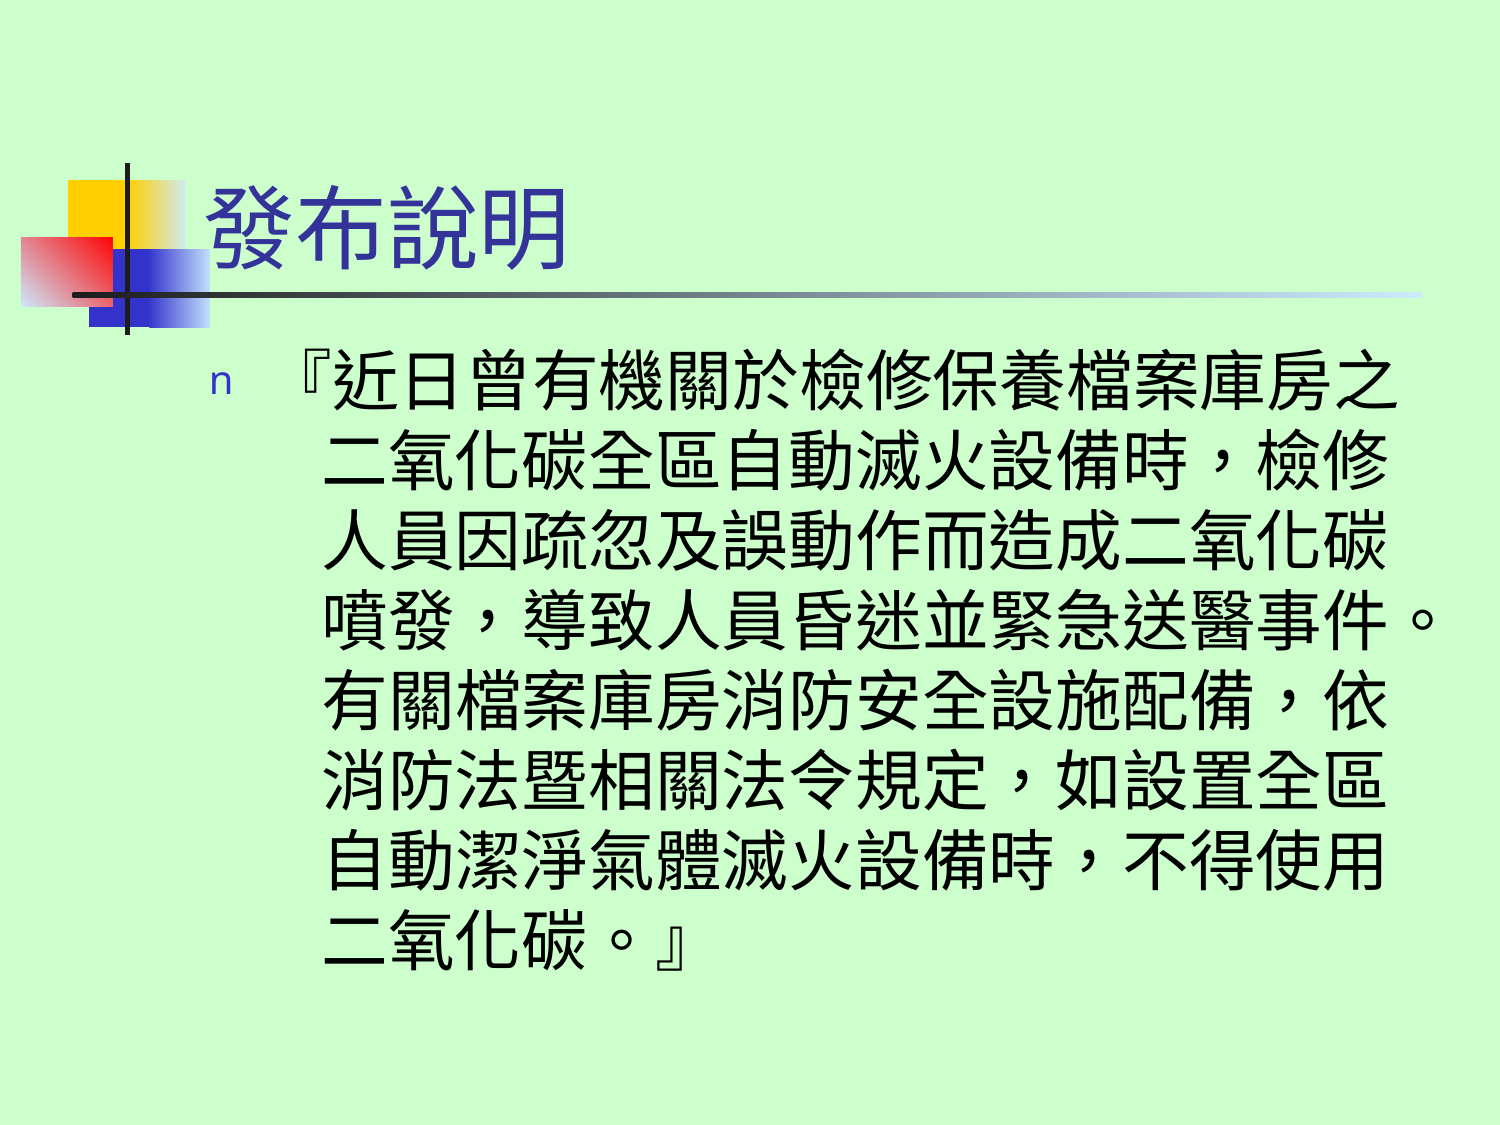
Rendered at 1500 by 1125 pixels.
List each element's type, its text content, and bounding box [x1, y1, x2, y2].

title 發布說明 [188, 101, 1468, 289]
list 『近日曾有機關於檢修保養檔案庫房之二氧化碳全區自動滅火設備時，檢修人員因疏忽及誤動作而造成二氧化碳噴發，導致人員昏迷並緊急送醫事件。有關檔案庫房消防安全設施配備，依消防法暨相關法令規定，如設置全區自動潔淨氣體滅火設備時，不得使用二氧化碳。』 [193, 331, 1469, 1007]
